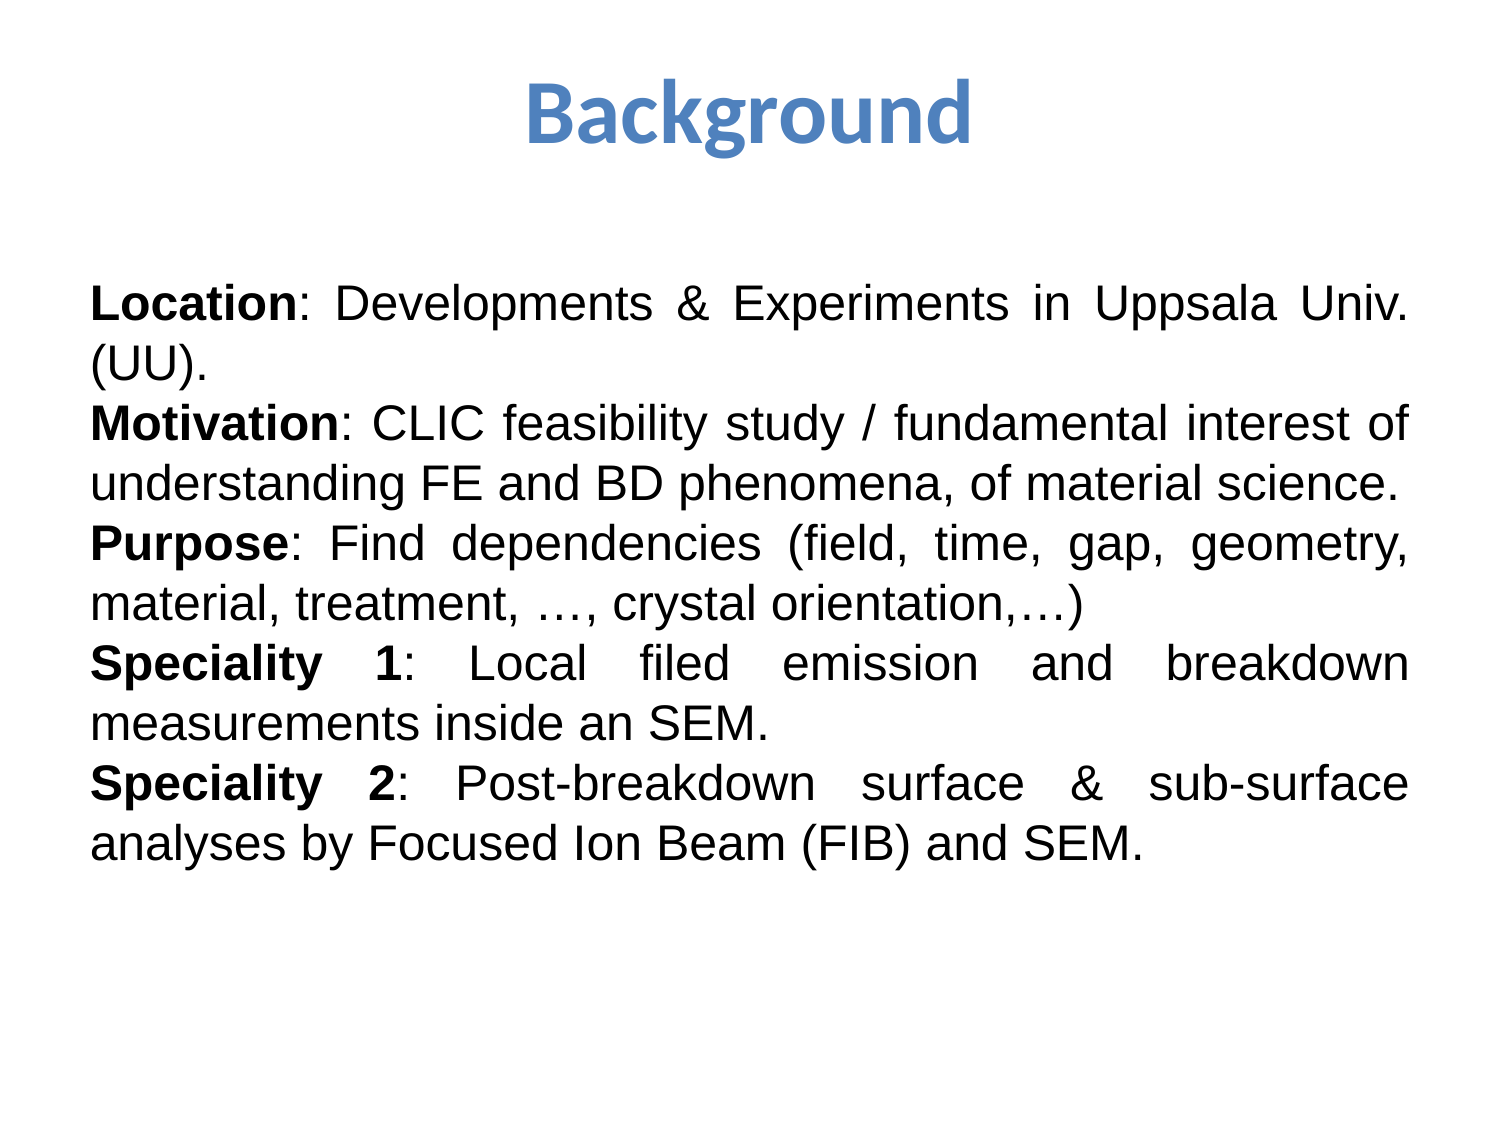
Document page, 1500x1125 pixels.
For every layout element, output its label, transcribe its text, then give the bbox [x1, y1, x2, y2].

text_box Background [75, 45, 1425, 233]
text_box Location: Developments & Experiments in Uppsala Univ. (UU). Motivation: CLIC feasibility study / fundamental interest of understanding FE and BD phenomena, of material science. Purpose: Find dependencies (field, time, gap, geometry, material, treatment, …, crystal orientation,…) Speciality 1: Local filed emission and breakdown measurements inside an SEM. Speciality 2: Post-breakdown surface & sub-surface analyses by Focused Ion Beam (FIB) and SEM. [75, 262, 1425, 1125]
